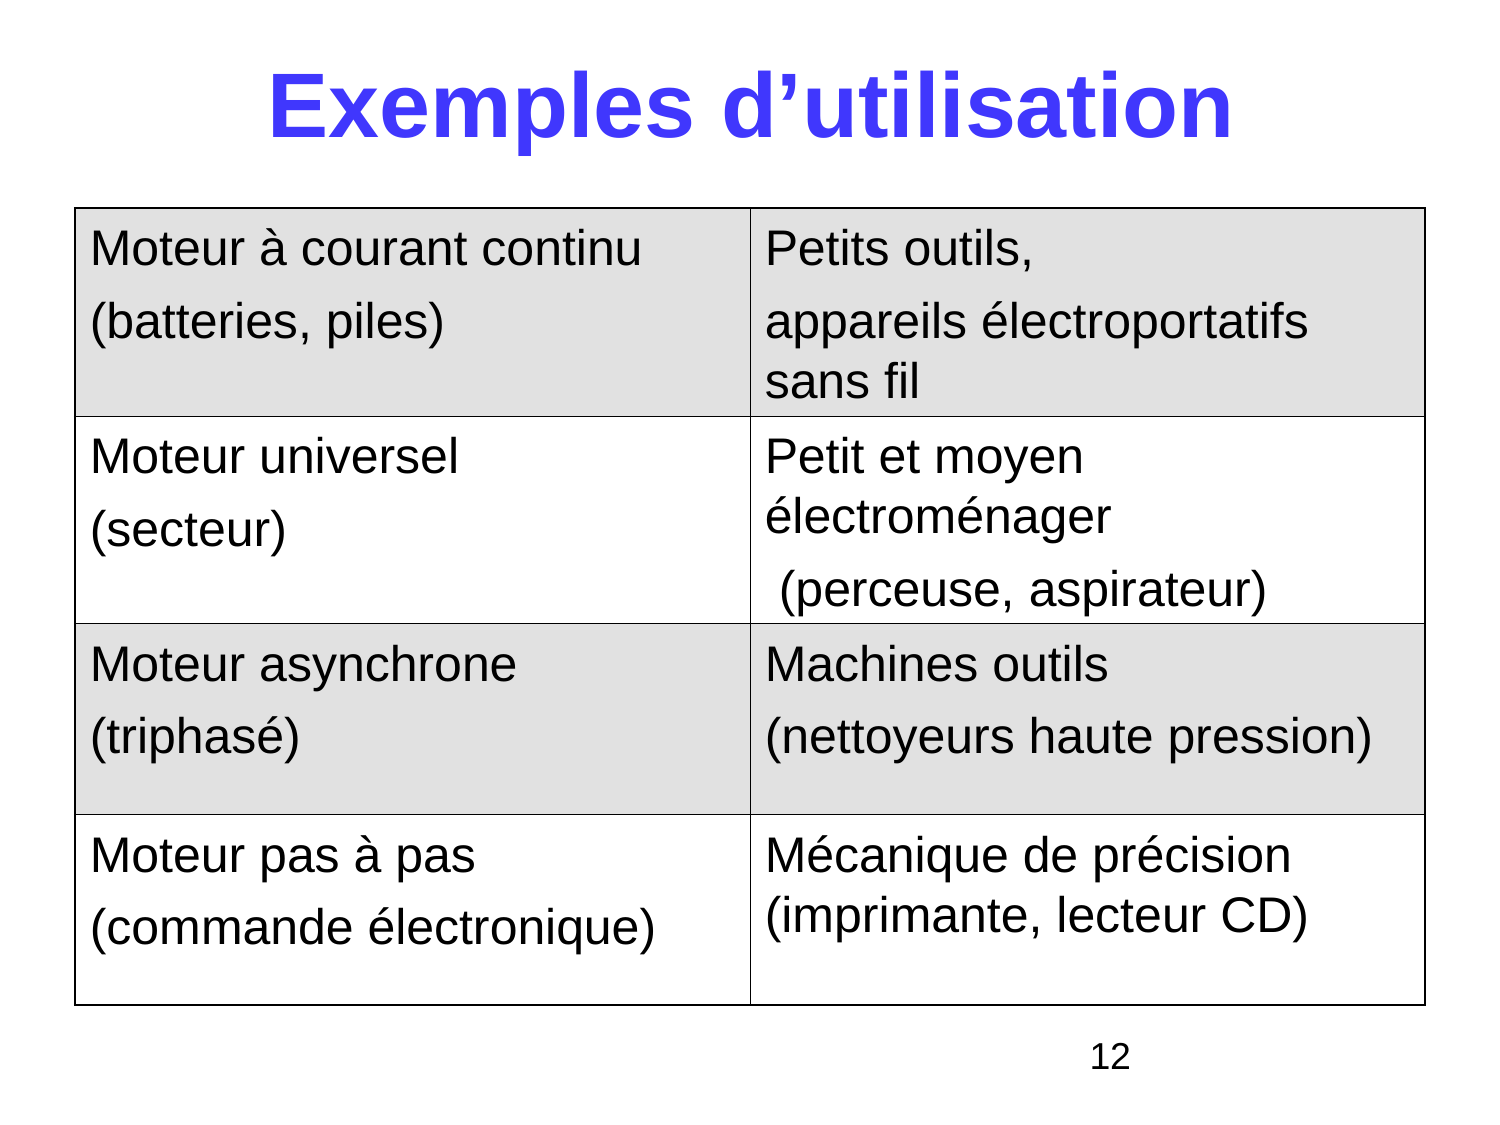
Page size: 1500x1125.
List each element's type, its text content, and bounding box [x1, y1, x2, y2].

text_box Exemples d’utilisation [76, 7, 1427, 195]
table_cell Moteur universel (secteur) [76, 417, 750, 623]
table_header Petits outils, appareils électroportatifs sans fil [751, 209, 1424, 416]
table_cell Moteur pas à pas (commande électronique) [76, 815, 750, 1004]
table_cell Mécanique de précision (imprimante, lecteur CD) [751, 815, 1424, 1004]
table_cell Moteur asynchrone (triphasé) [76, 624, 750, 814]
table_cell Machines outils (nettoyeurs haute pression) [751, 624, 1424, 814]
table_cell Petit et moyen électroménager (perceuse, aspirateur) [751, 417, 1424, 623]
table_header Moteur à courant continu (batteries, piles) [76, 209, 750, 416]
